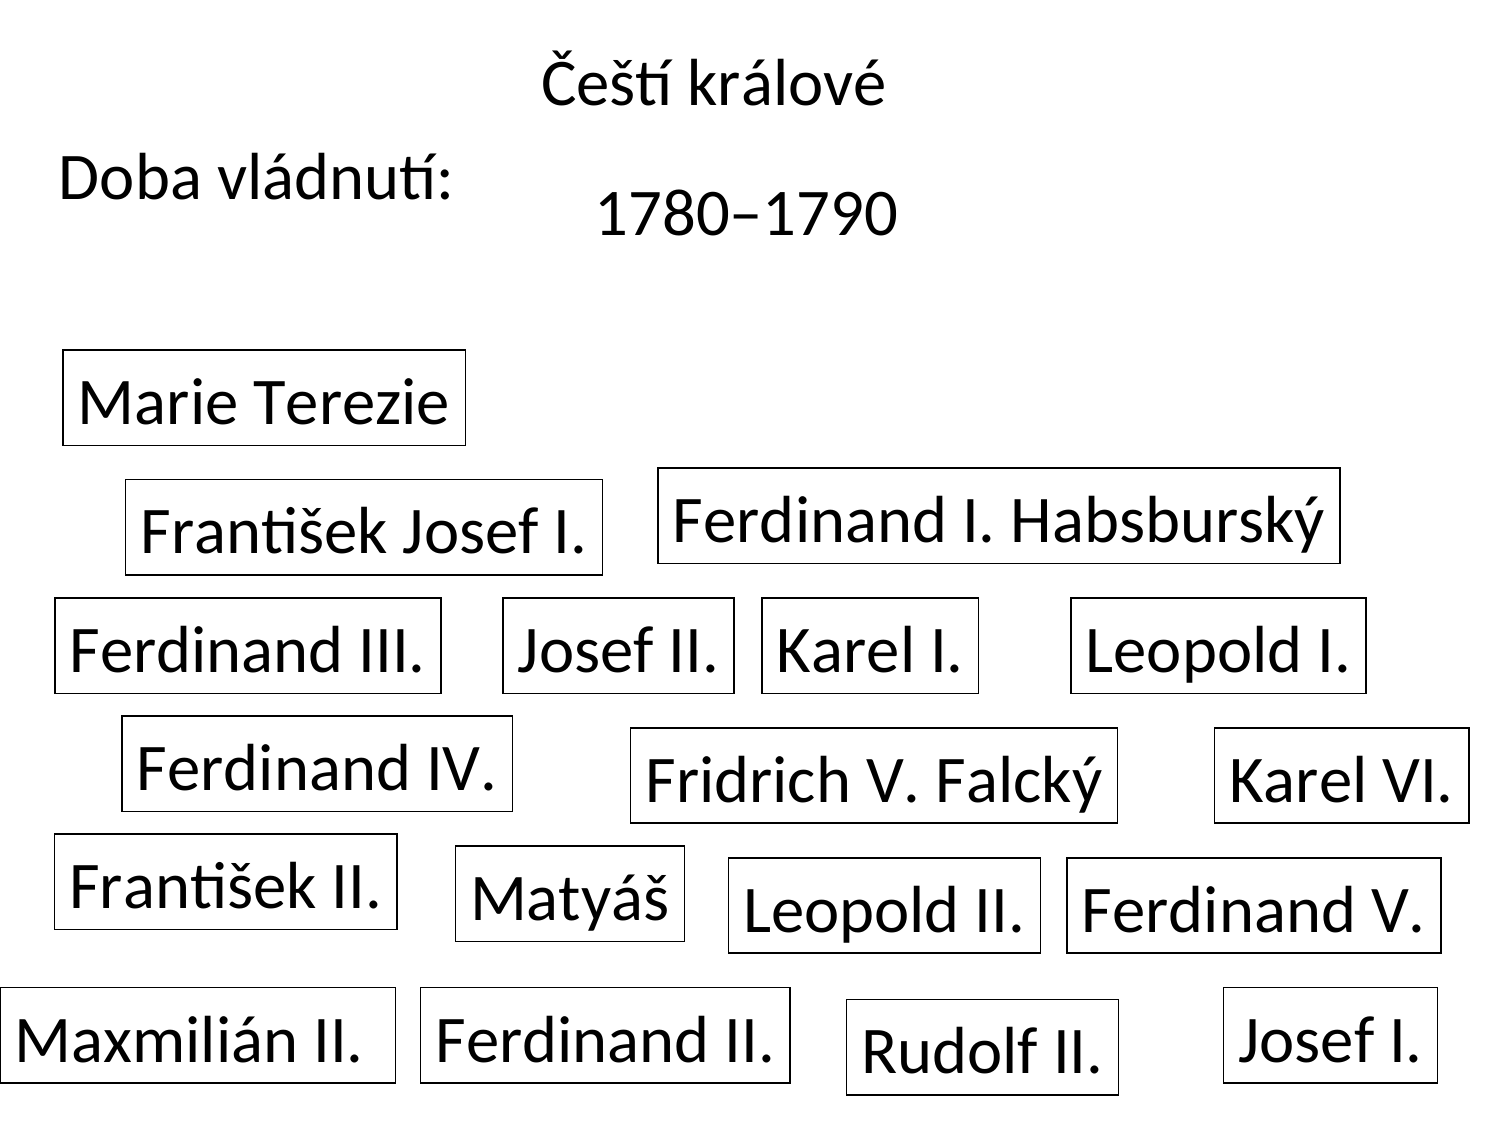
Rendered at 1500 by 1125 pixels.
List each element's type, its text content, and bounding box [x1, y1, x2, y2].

text_box Ferdinand I. Habsburský [658, 467, 1341, 564]
text_box Maxmilián II. [0, 987, 396, 1084]
text_box Čeští králové [526, 30, 903, 127]
text_box Marie Terezie [63, 349, 466, 446]
text_box Josef II. [503, 597, 735, 694]
text_box Ferdinand V. [1067, 857, 1441, 954]
text_box Fridrich V. Falcký [630, 727, 1118, 824]
text_box Ferdinand III. [54, 597, 442, 694]
text_box Karel VI. [1214, 727, 1469, 824]
text_box František II. [54, 834, 398, 930]
text_box Karel I. [762, 597, 979, 694]
text_box Ferdinand IV. [122, 716, 513, 812]
text_box František Josef I. [125, 479, 603, 576]
text_box Josef I. [1223, 987, 1438, 1084]
text_box Leopold I. [1071, 597, 1367, 694]
text_box 1780–1790 [549, 160, 913, 257]
text_box Leopold II. [728, 857, 1041, 954]
text_box Rudolf II. [846, 999, 1119, 1095]
text_box Matyáš [455, 846, 685, 942]
text_box Doba vládnutí: [44, 125, 470, 221]
text_box Ferdinand II. [420, 987, 791, 1084]
